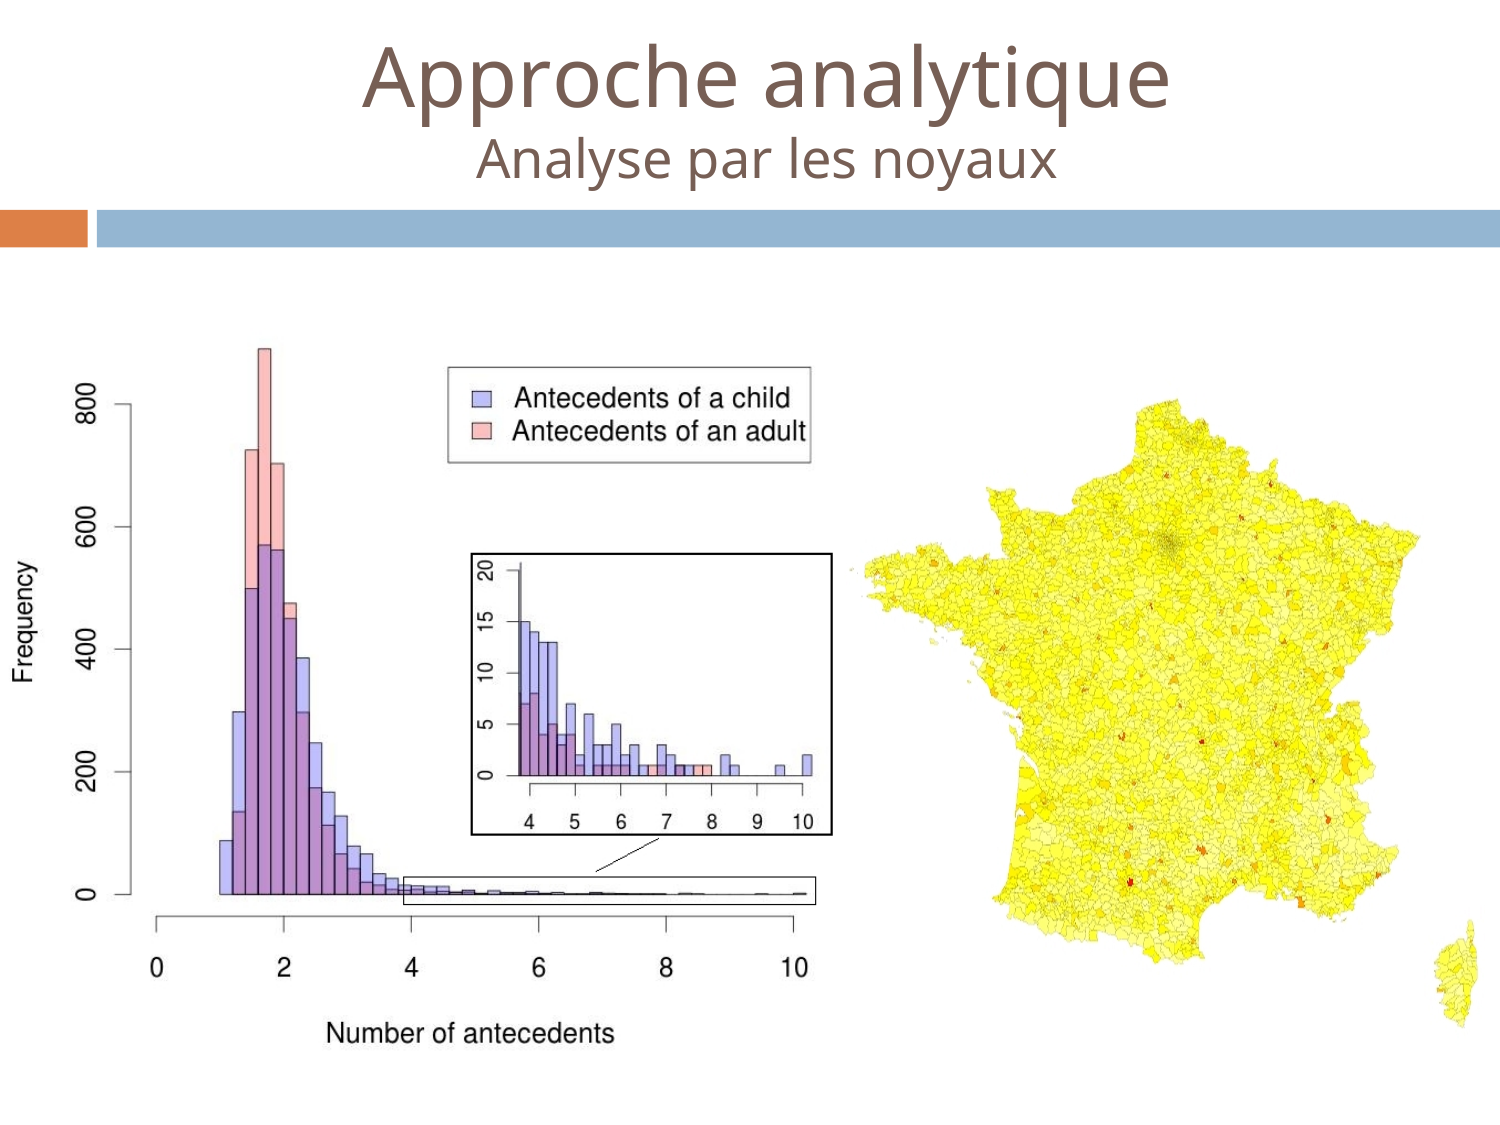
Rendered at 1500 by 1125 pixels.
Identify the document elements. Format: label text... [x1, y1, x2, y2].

picture [0, 271, 1485, 1078]
text_box Approche analytique Analyse par les noyaux [0, 13, 1500, 201]
